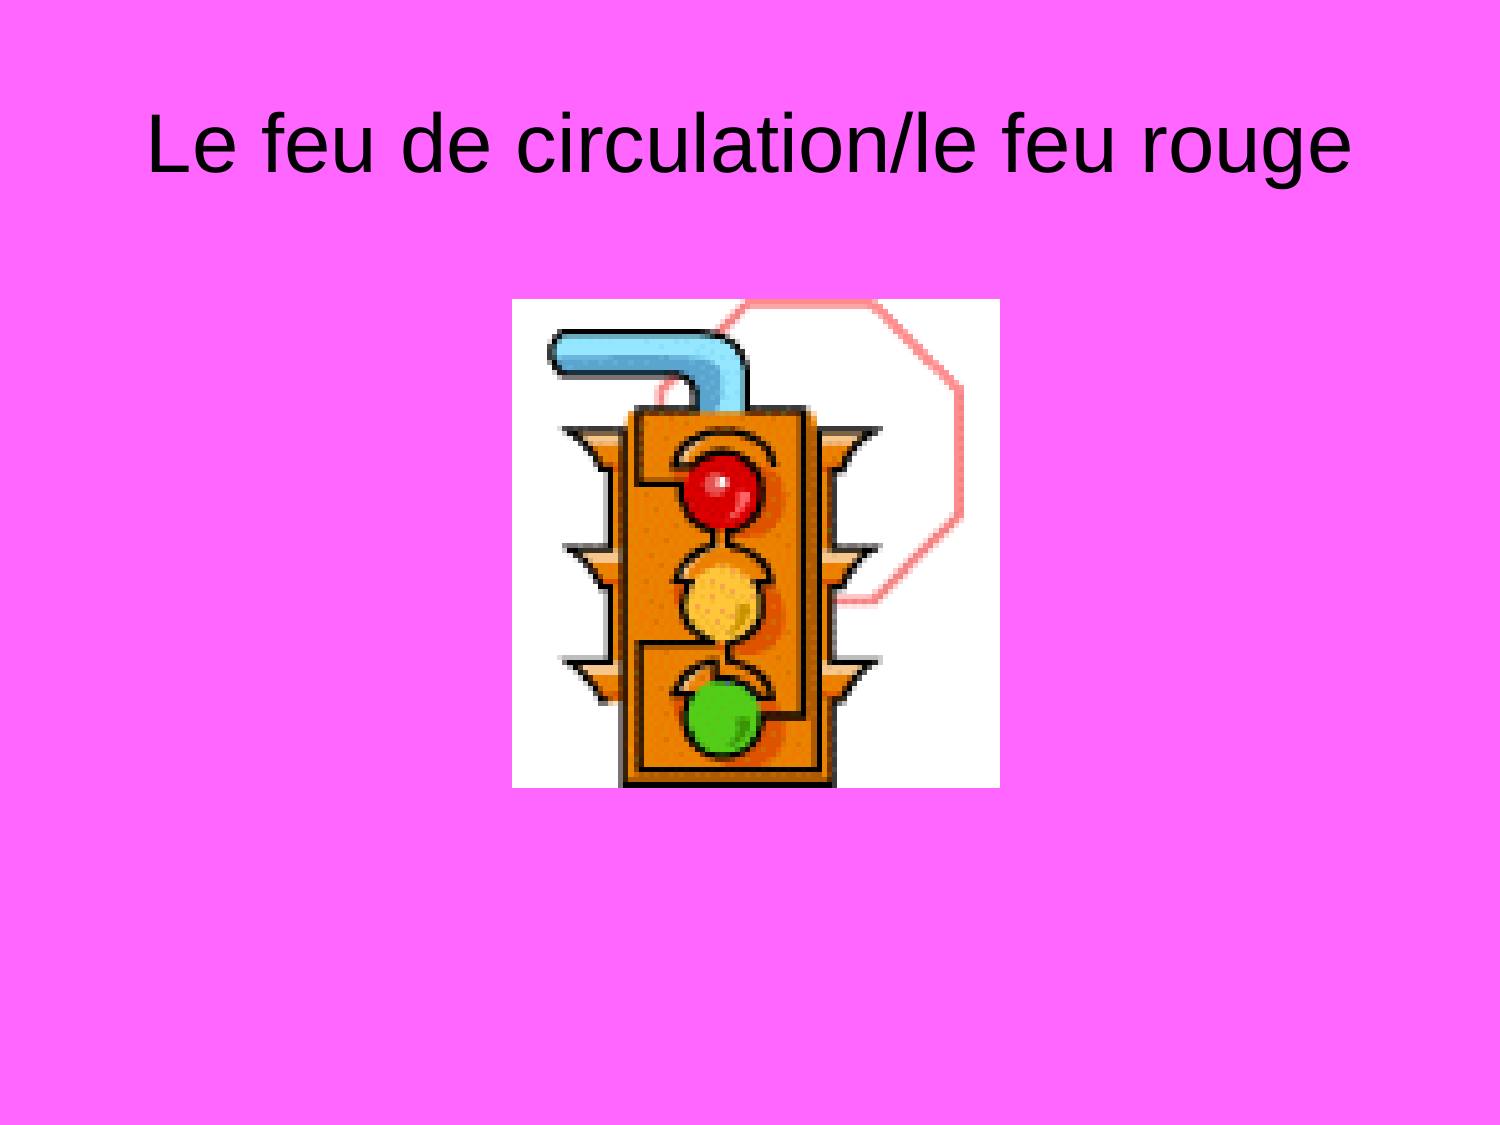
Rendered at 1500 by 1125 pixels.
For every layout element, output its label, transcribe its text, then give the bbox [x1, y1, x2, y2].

title Le feu de circulation/le feu rouge [75, 45, 1426, 233]
picture [512, 299, 1000, 788]
